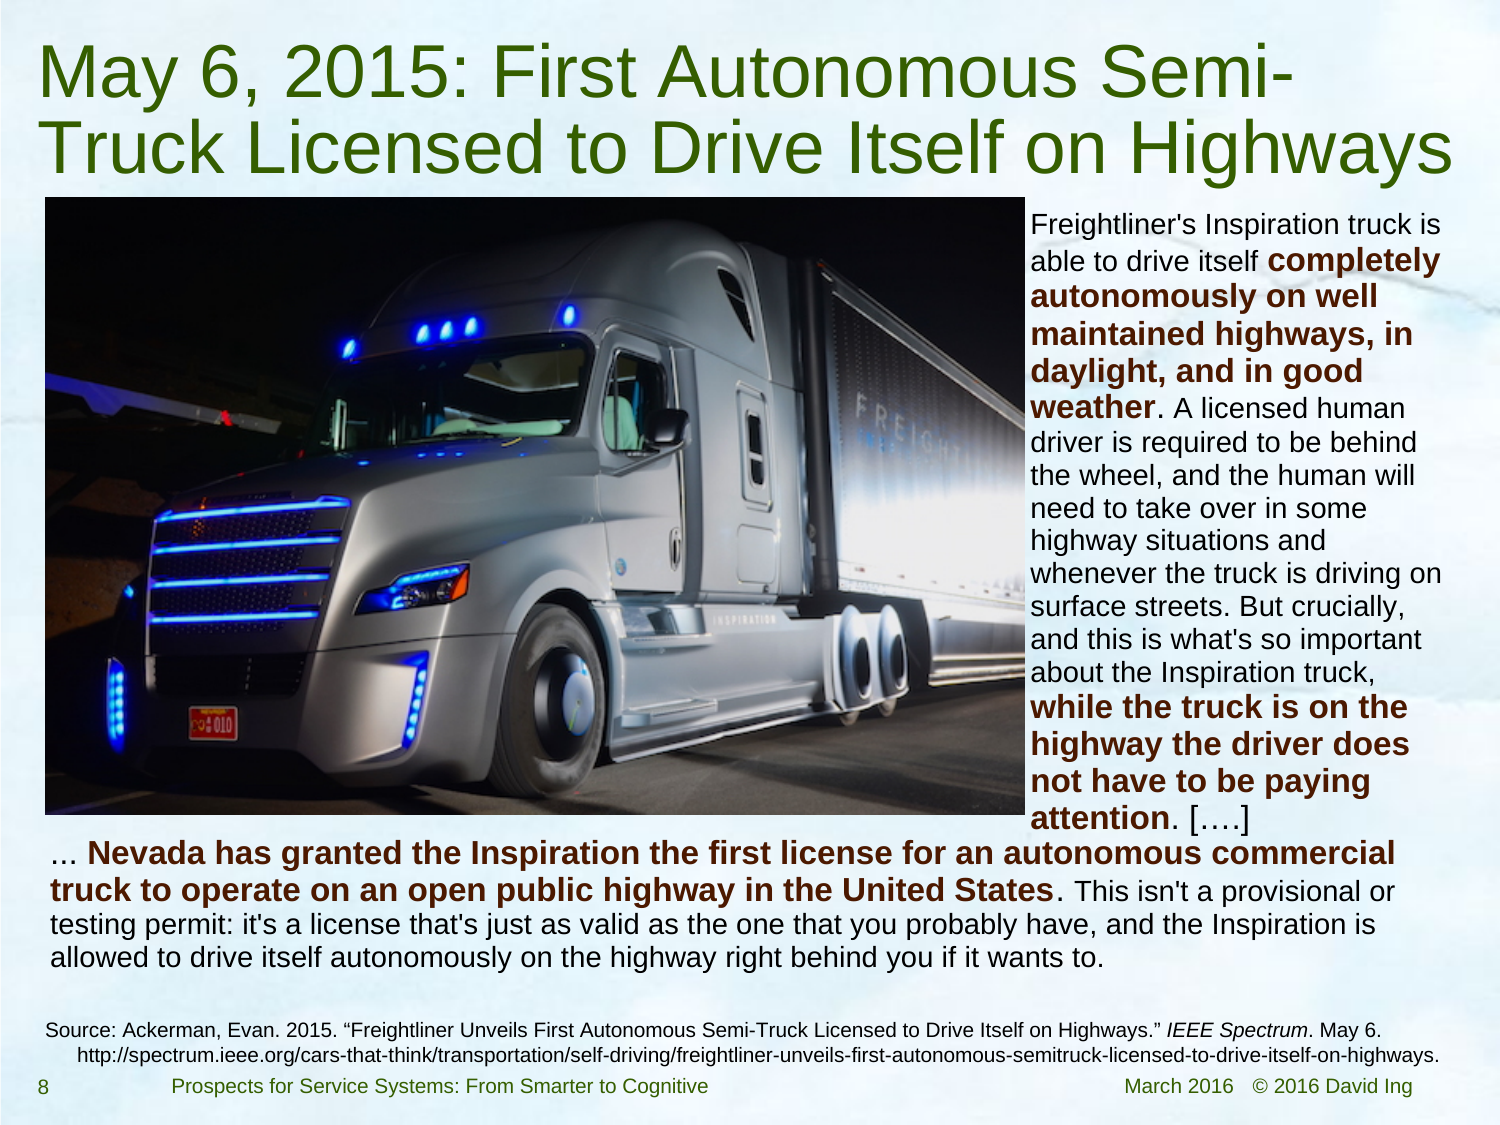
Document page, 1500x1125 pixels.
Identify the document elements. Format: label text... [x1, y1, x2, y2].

text_box ... Nevada has granted the Inspiration the first license for an autonomous commercial truck to operate on an open public highway in the United States. This isn't a provisional or testing permit: it's a license that's just as valid as the one that you probably have, and the Inspiration is allowed to drive itself autonomously on the highway right behind you if it wants to. [35, 826, 1453, 999]
title May 6, 2015: First Autonomous Semi-Truck Licensed to Drive Itself on Highways [37, 37, 1463, 198]
picture [0, 0, 1500, 1125]
text_box Source: Ackerman, Evan. 2015. “Freightliner Unveils First Autonomous Semi-Truck Licensed to Drive Itself on Highways.” IEEE Spectrum. May 6. http://spectrum.ieee.org/cars-that-think/transportation/self-driving/freightliner-unveils-first-autonomous-semitruck-licensed-to-drive-itself-on-highways. - [30, 1009, 1463, 1077]
text_box Freightliner's Inspiration truck is able to drive itself completely autonomously on well maintained highways, in daylight, and in good weather. A licensed human driver is required to be behind the wheel, and the human will need to take over in some highway situations and whenever the truck is driving on surface streets. But crucially, and this is what's so important about the Inspiration truck, while the truck is on the highway the driver does not have to be paying attention. [….] [1015, 200, 1477, 816]
